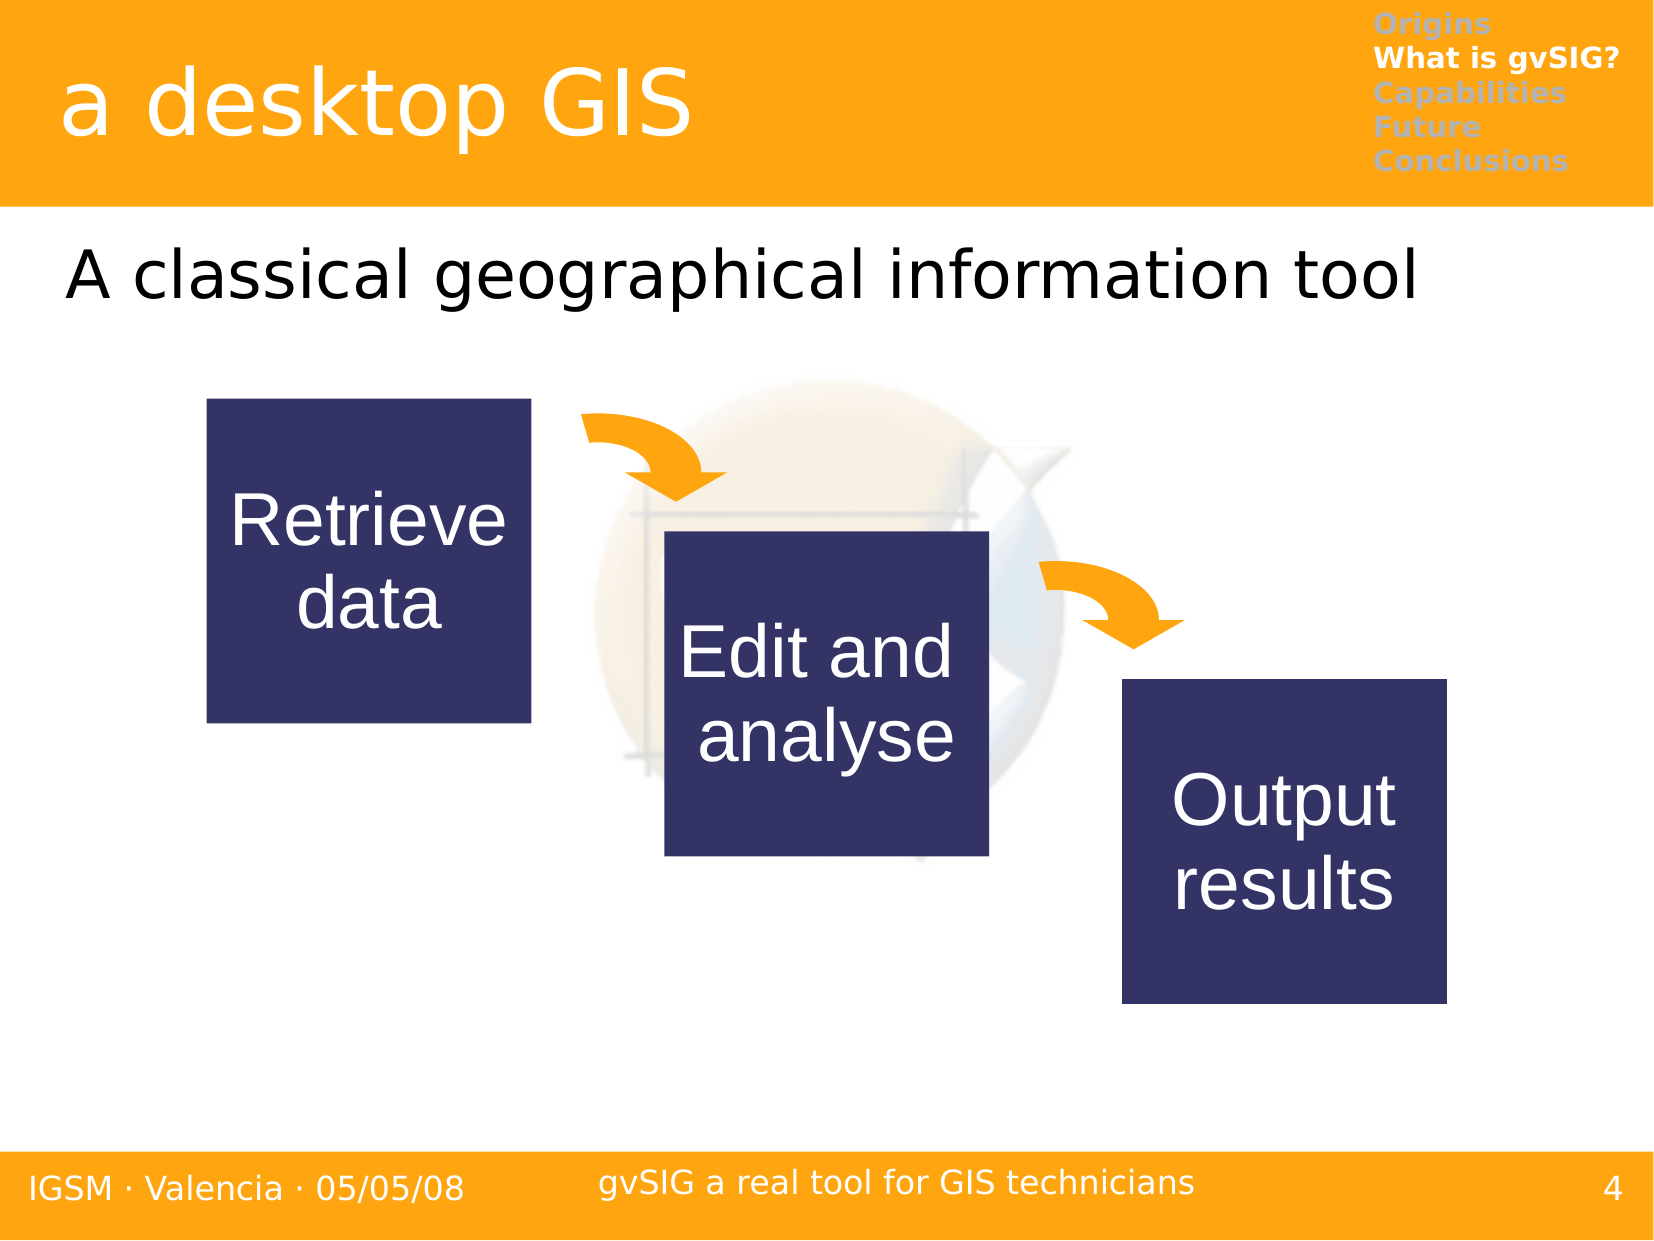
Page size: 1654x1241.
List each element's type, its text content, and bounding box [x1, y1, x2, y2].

text_box Origins What is gvSIG? Capabilities Future Conclusions [1358, 0, 1654, 207]
text_box Edit and analyse [664, 531, 990, 857]
title a desktop GIS [59, 29, 1358, 178]
text_box Output results [1122, 679, 1447, 1004]
text_box [1038, 561, 1185, 650]
text_box [580, 413, 728, 502]
list A classical geographical information tool [47, 236, 1595, 355]
text_box Retrieve data [206, 398, 532, 724]
